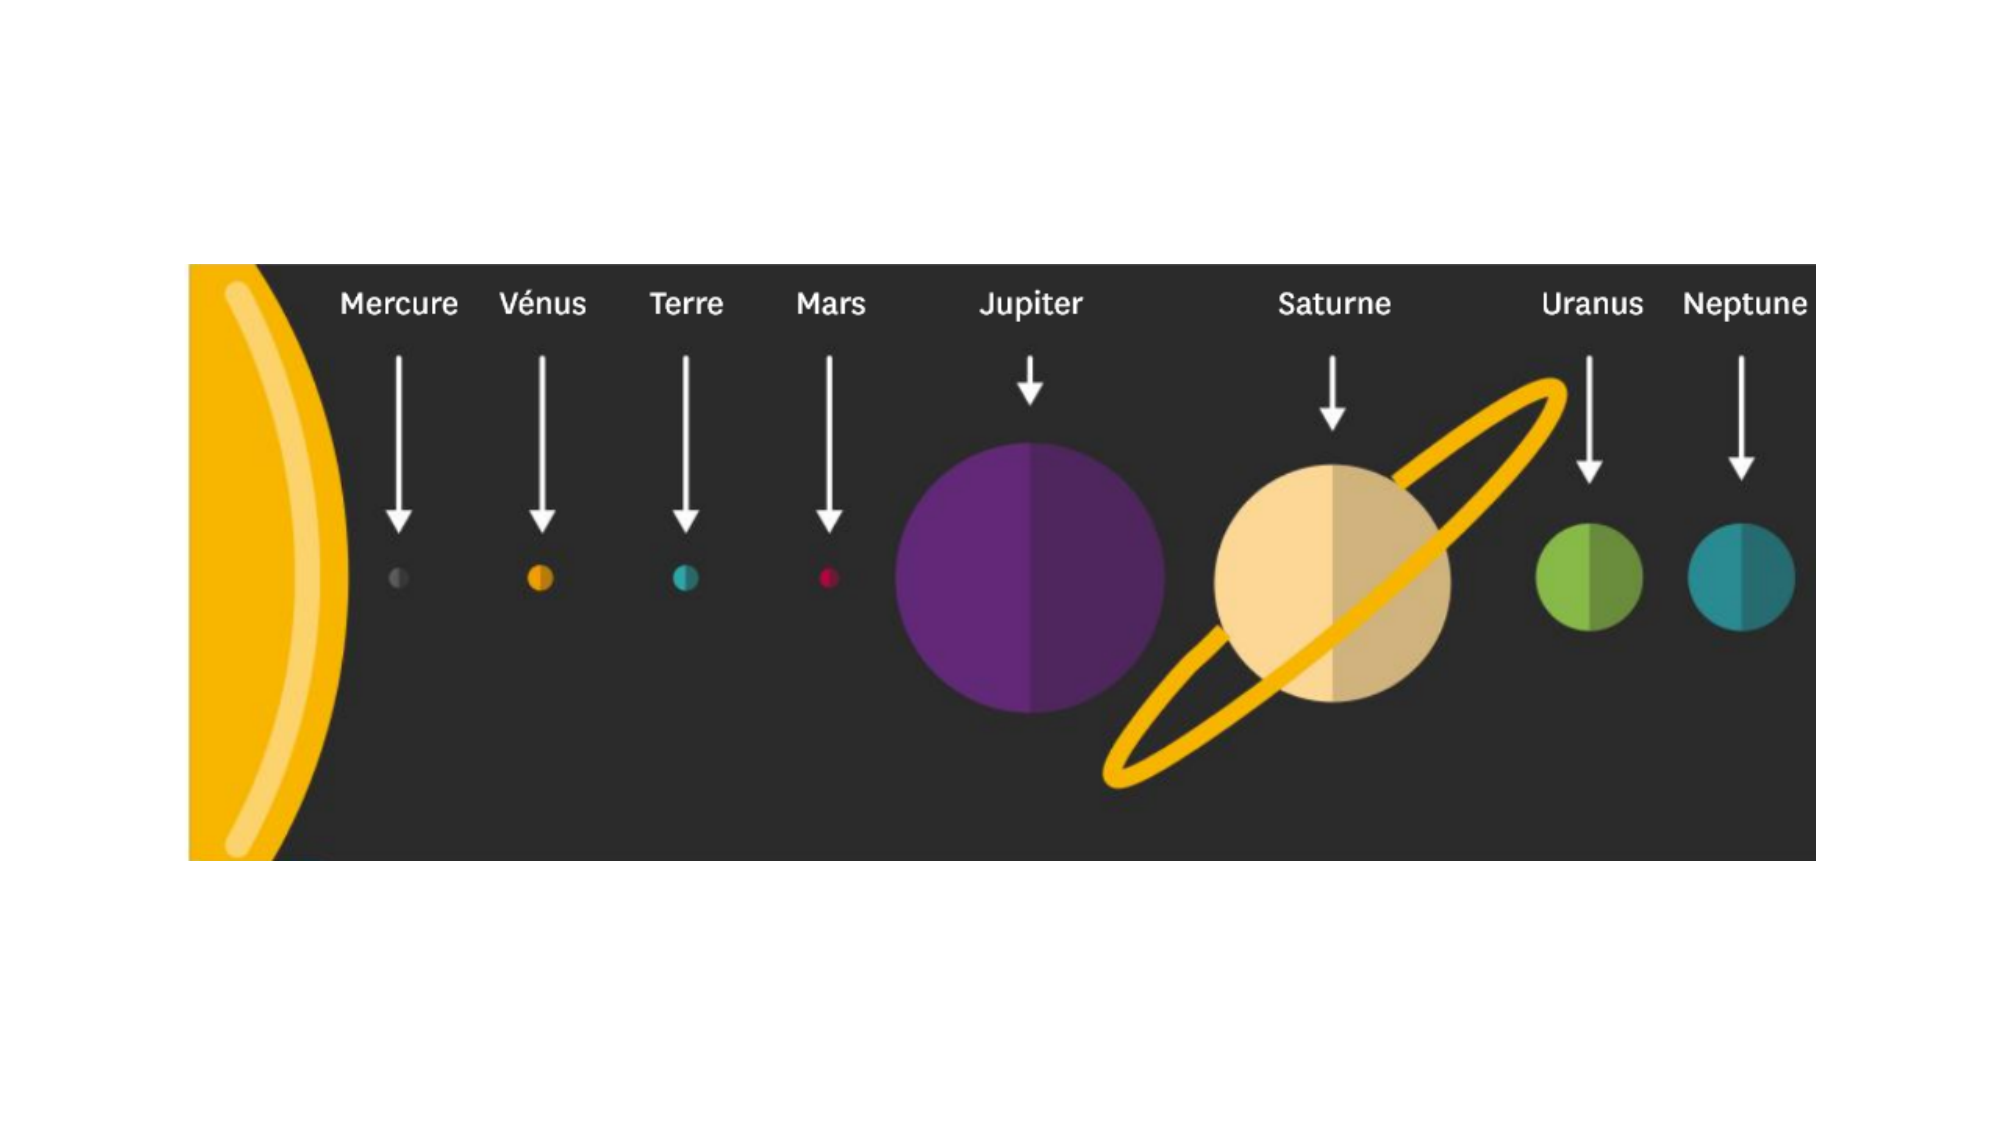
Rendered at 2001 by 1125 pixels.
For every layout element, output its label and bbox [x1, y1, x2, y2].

picture [184, 264, 1816, 861]
